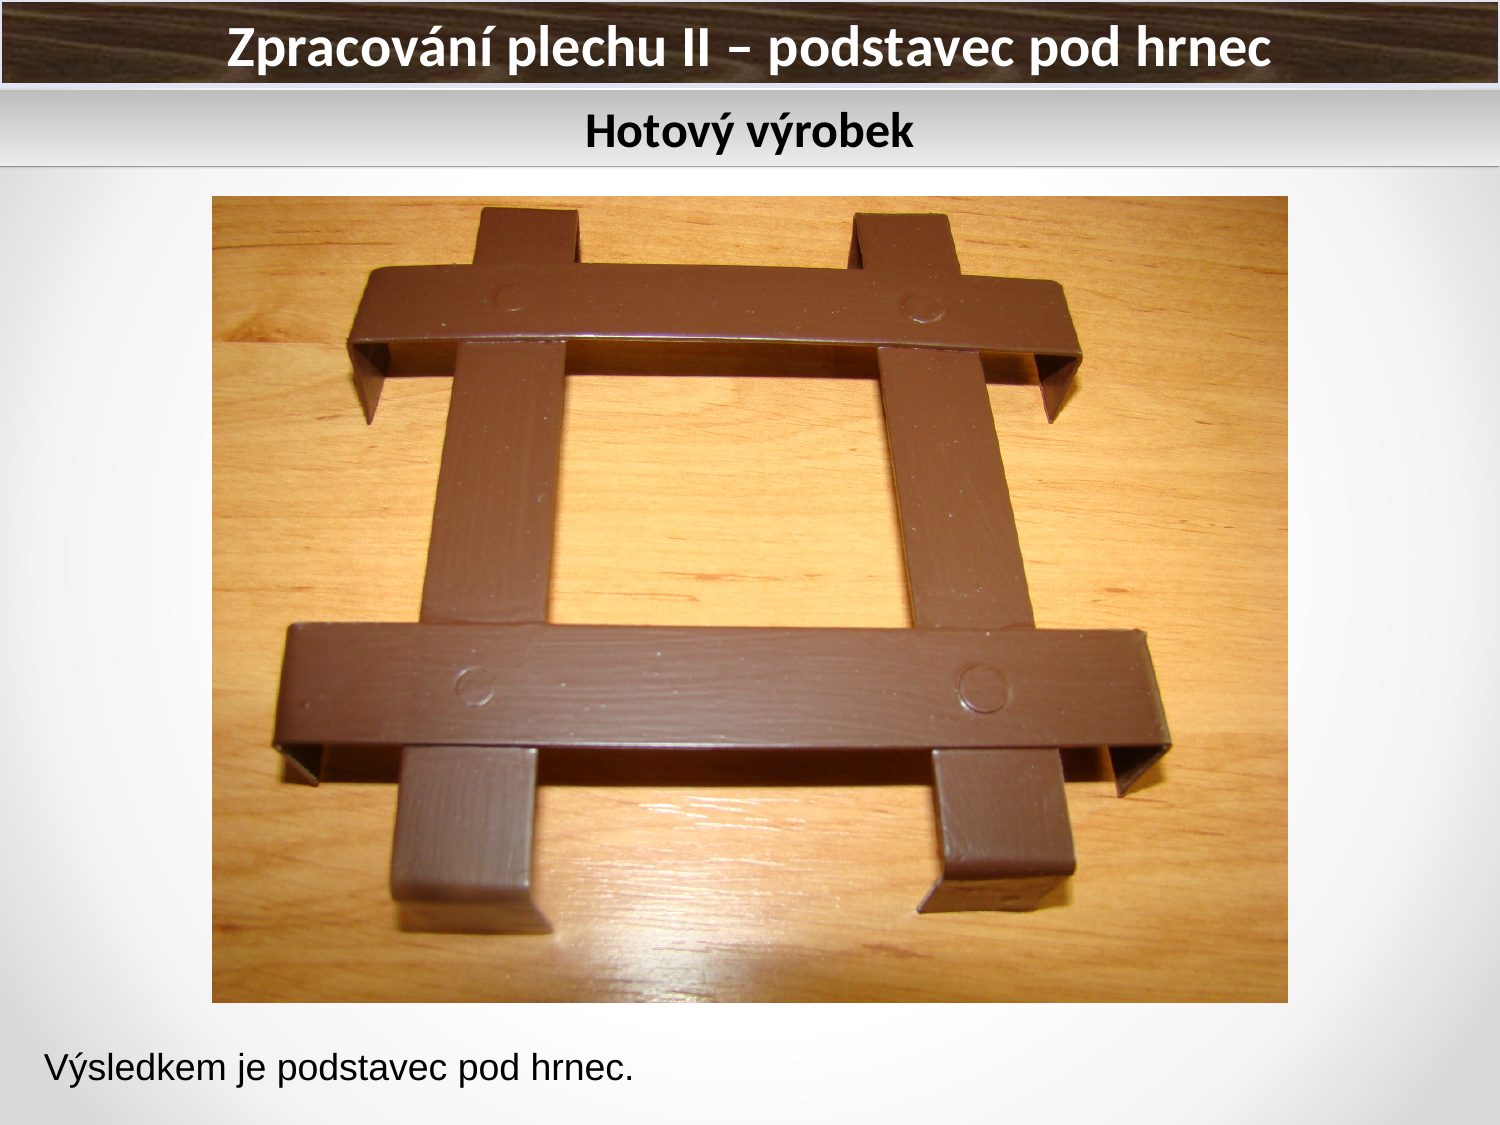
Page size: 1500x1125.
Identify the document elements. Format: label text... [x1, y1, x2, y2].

text_box Zpracování plechu II – podstavec pod hrnec [0, 0, 1500, 86]
picture [0, 166, 1500, 1125]
text_box Hotový výrobek [0, 90, 1500, 166]
picture [0, 86, 1500, 90]
text_box Výsledkem je podstavec pod hrnec. [29, 1034, 1471, 1096]
